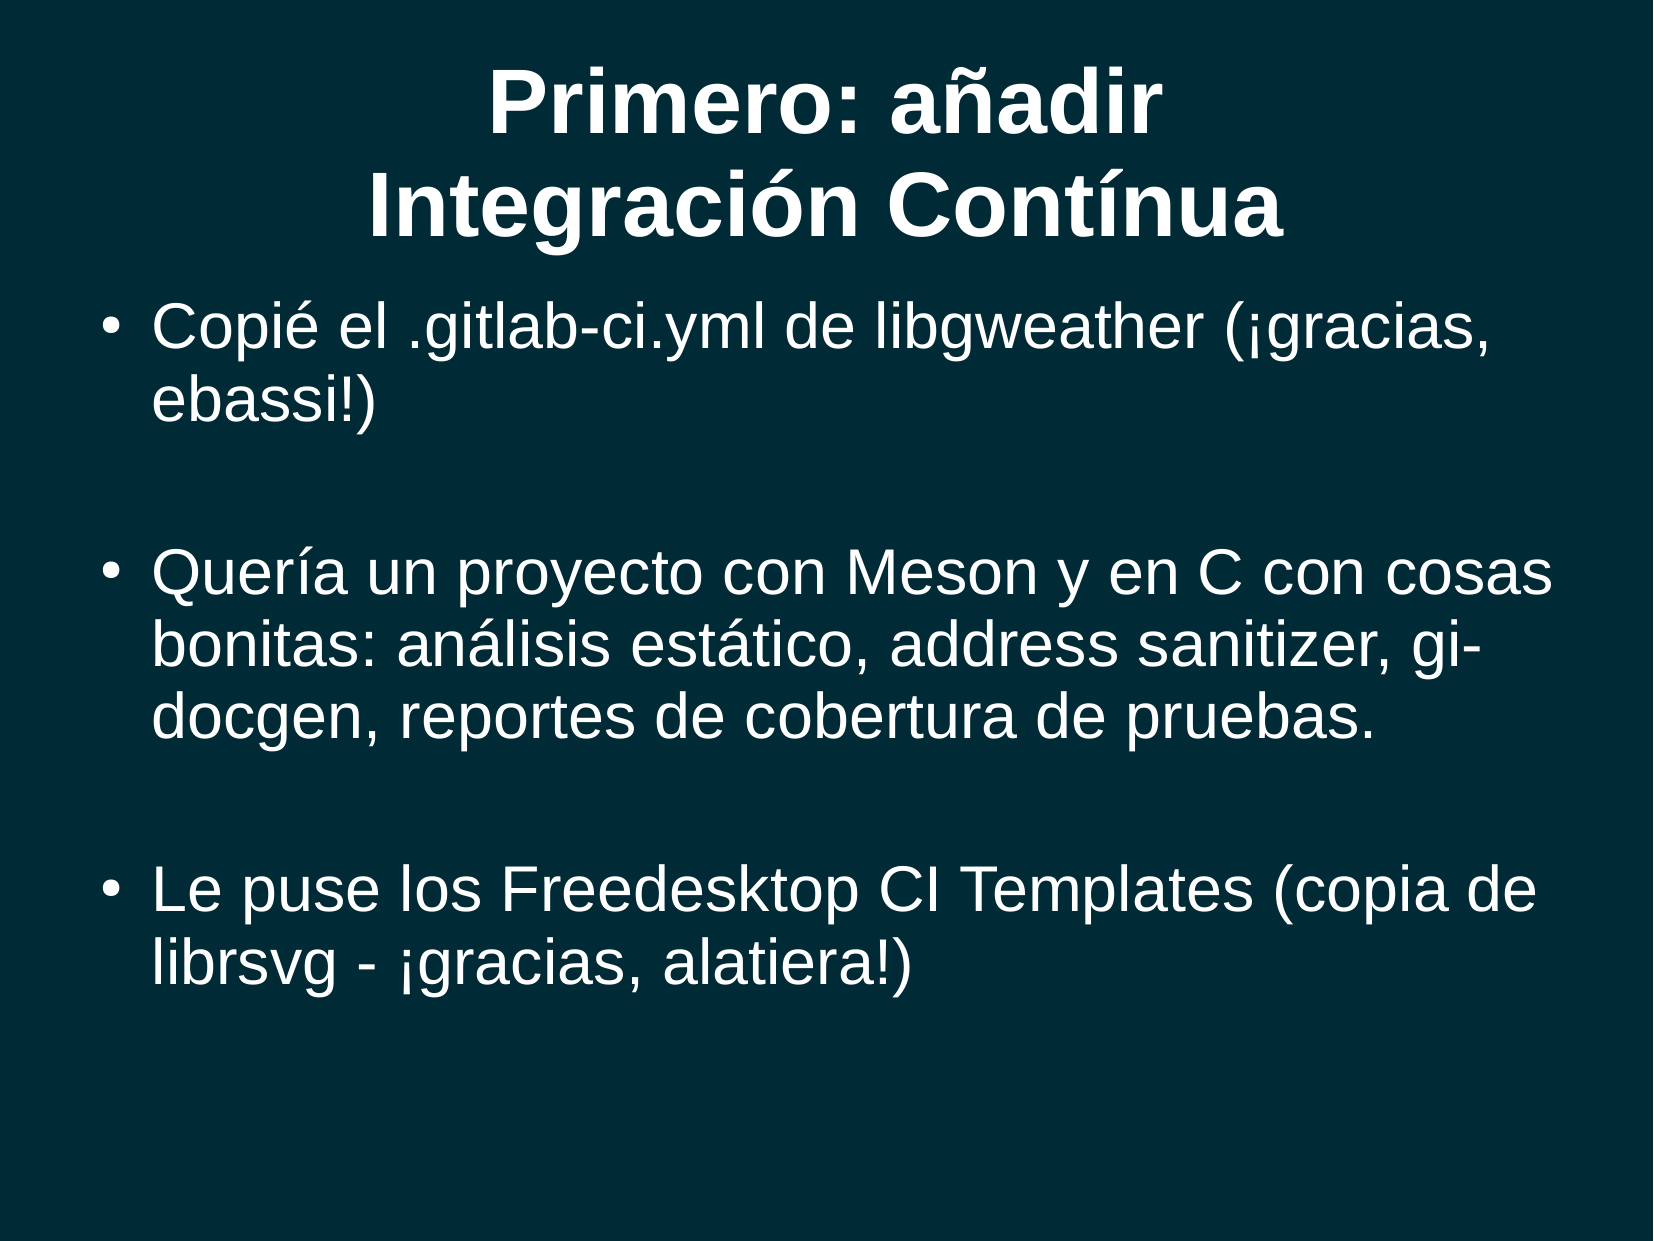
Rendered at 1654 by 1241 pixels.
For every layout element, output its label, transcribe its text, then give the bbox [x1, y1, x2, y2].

list Copié el .gitlab-ci.yml de libgweather (¡gracias, ebassi!) Quería un proyecto con Meson y en C con cosas bonitas: análisis estático, address sanitizer, gi-docgen, reportes de cobertura de pruebas. Le puse los Freedesktop CI Templates (copia de librsvg - ¡gracias, alatiera!) [82, 290, 1571, 1010]
title Primero: añadir Integración Contínua [82, 49, 1571, 257]
